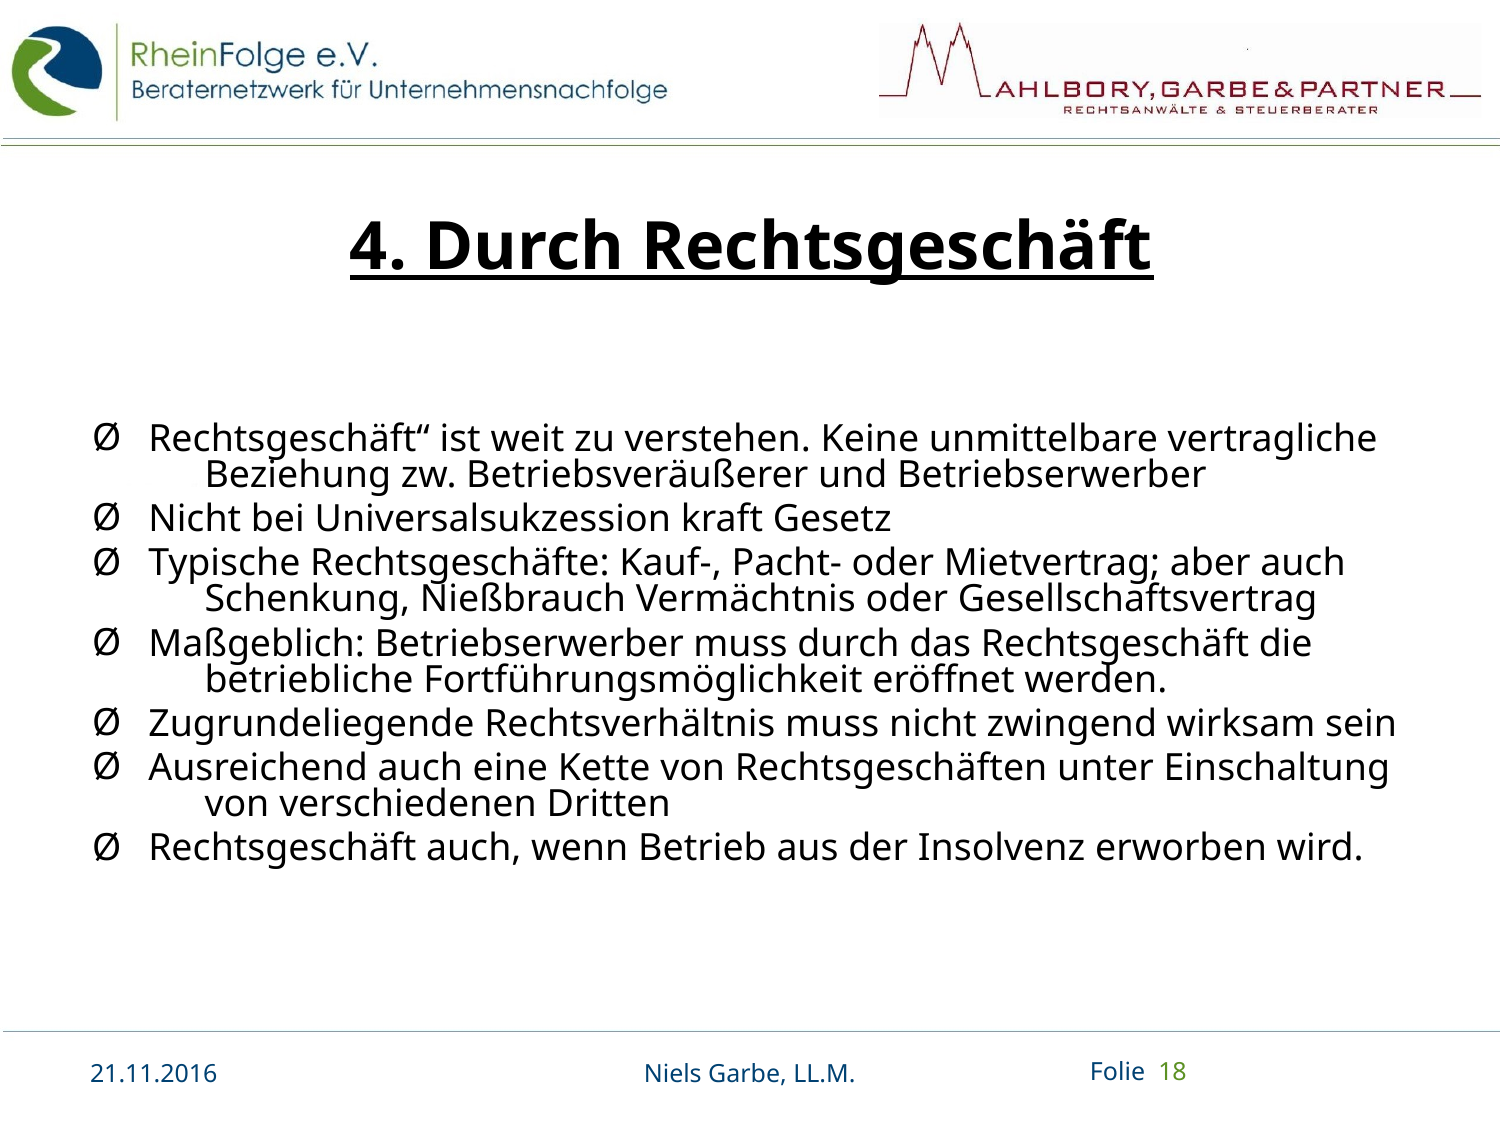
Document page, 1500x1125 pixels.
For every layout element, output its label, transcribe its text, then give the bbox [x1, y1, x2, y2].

text_box Folie ‹Nr.› [1074, 1042, 1426, 1103]
title 4. Durch Rechtsgeschäft [76, 149, 1427, 337]
text_box Niels Garbe, LL.M. [512, 1042, 988, 1103]
text_box 21.11.2016 [75, 1042, 426, 1103]
list Rechtsgeschäft“ ist weit zu verstehen. Keine unmittelbare vertragliche Beziehung zw. Betriebsveräußerer und Betriebserwerber Nicht bei Universalsukzession kraft Gesetz Typische Rechtsgeschäfte: Kauf-, Pacht- oder Mietvertrag; aber auch Schenkung, Nießbrauch Vermächtnis oder Gesellschaftsvertrag Maßgeblich: Betriebserwerber muss durch das Rechtsgeschäft die betriebliche Fortführungsmöglichkeit eröffnet werden. Zugrundeliegende Rechtsverhältnis muss nicht zwingend wirksam sein Ausreichend auch eine Kette von Rechtsgeschäften unter Einschaltung von verschiedenen Dritten Rechtsgeschäft auch, wenn Betrieb aus der Insolvenz erworben wird. [77, 361, 1428, 929]
